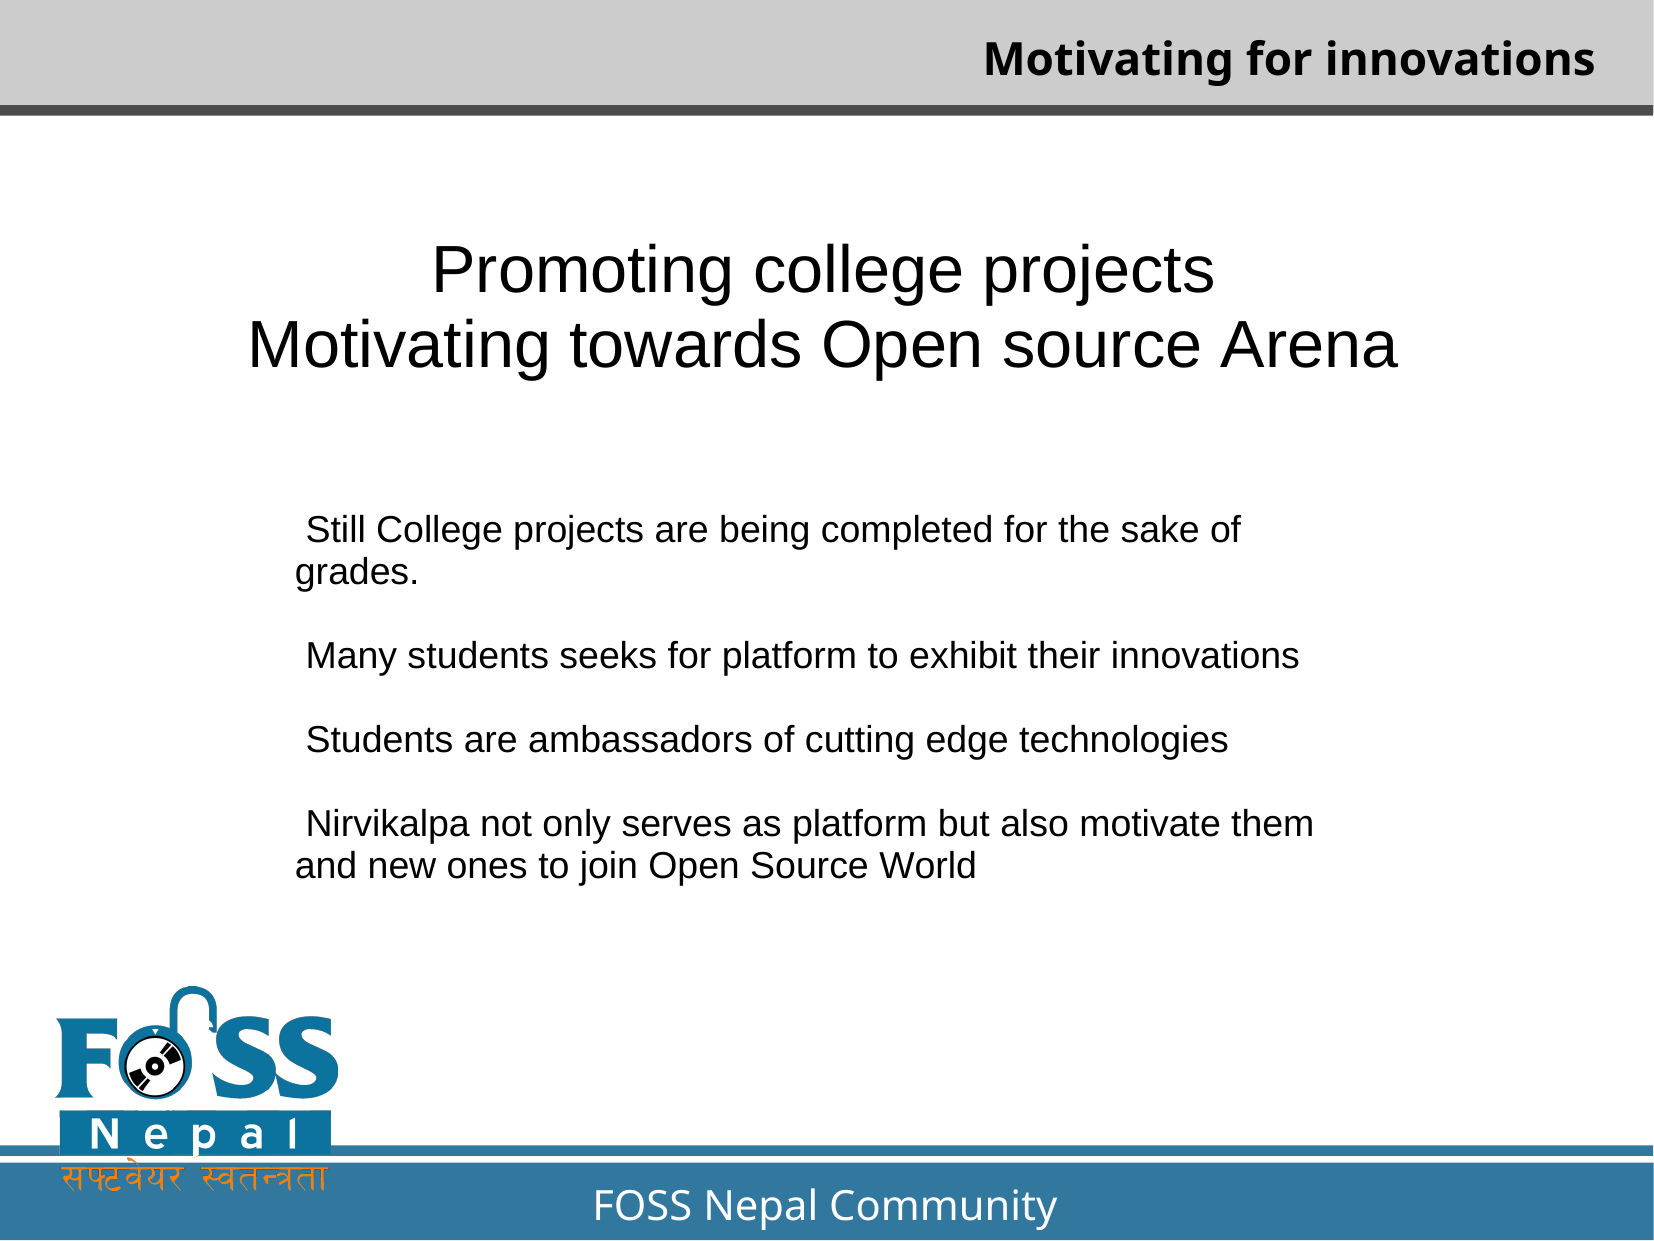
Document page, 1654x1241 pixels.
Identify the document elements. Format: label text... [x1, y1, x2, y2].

text_box Still College projects are being completed for the sake of grades. Many students seeks for platform to exhibit their innovations Students are ambassadors of cutting edge technologies Nirvikalpa not only serves as platform but also motivate them and new ones to join Open Source World [280, 501, 1368, 935]
text_box Motivating for innovations [37, 19, 1611, 88]
picture [55, 986, 338, 1191]
text_box Promoting college projects Motivating towards Open source Arena [233, 225, 1415, 406]
picture [197, 986, 338, 1085]
